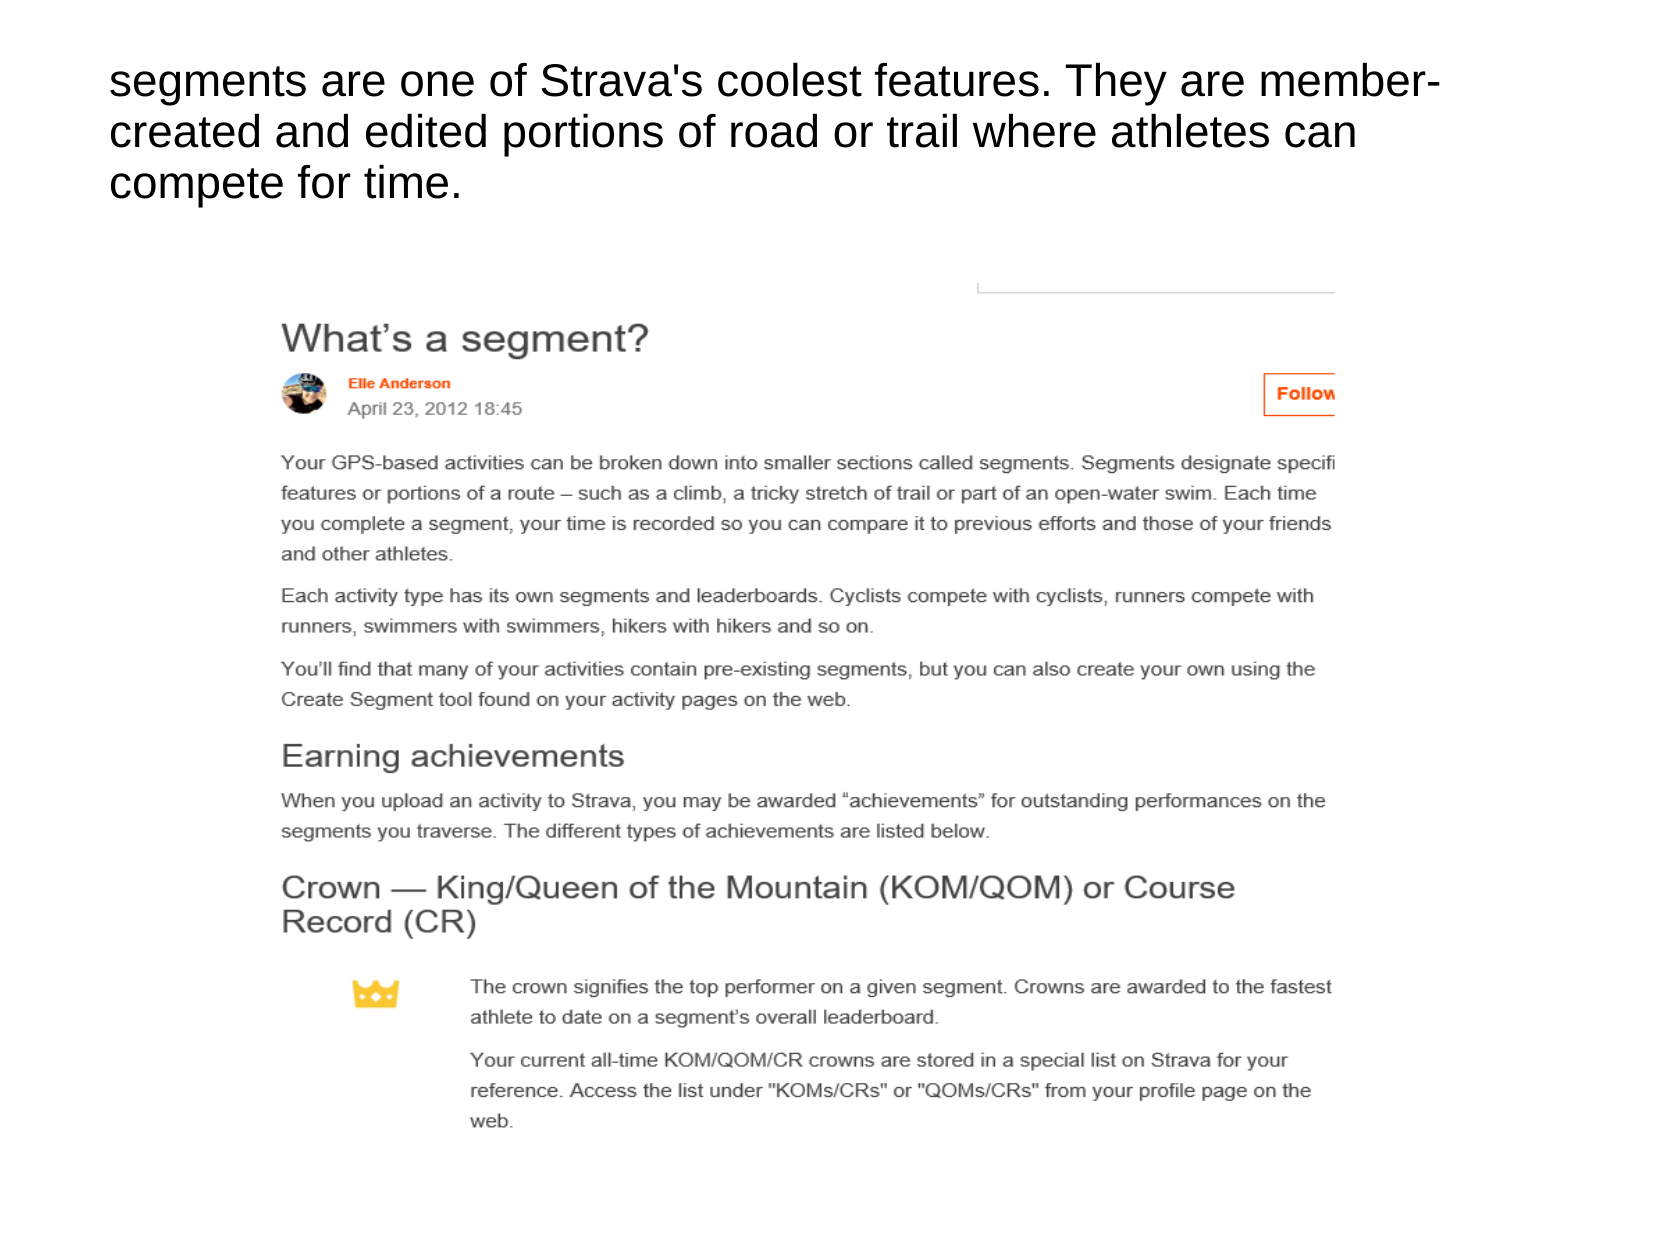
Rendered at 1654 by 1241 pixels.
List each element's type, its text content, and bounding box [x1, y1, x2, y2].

picture [236, 283, 1335, 1134]
text_box segments are one of Strava's coolest features. They are member-created and edited portions of road or trail where athletes can compete for time. [94, 47, 1536, 267]
